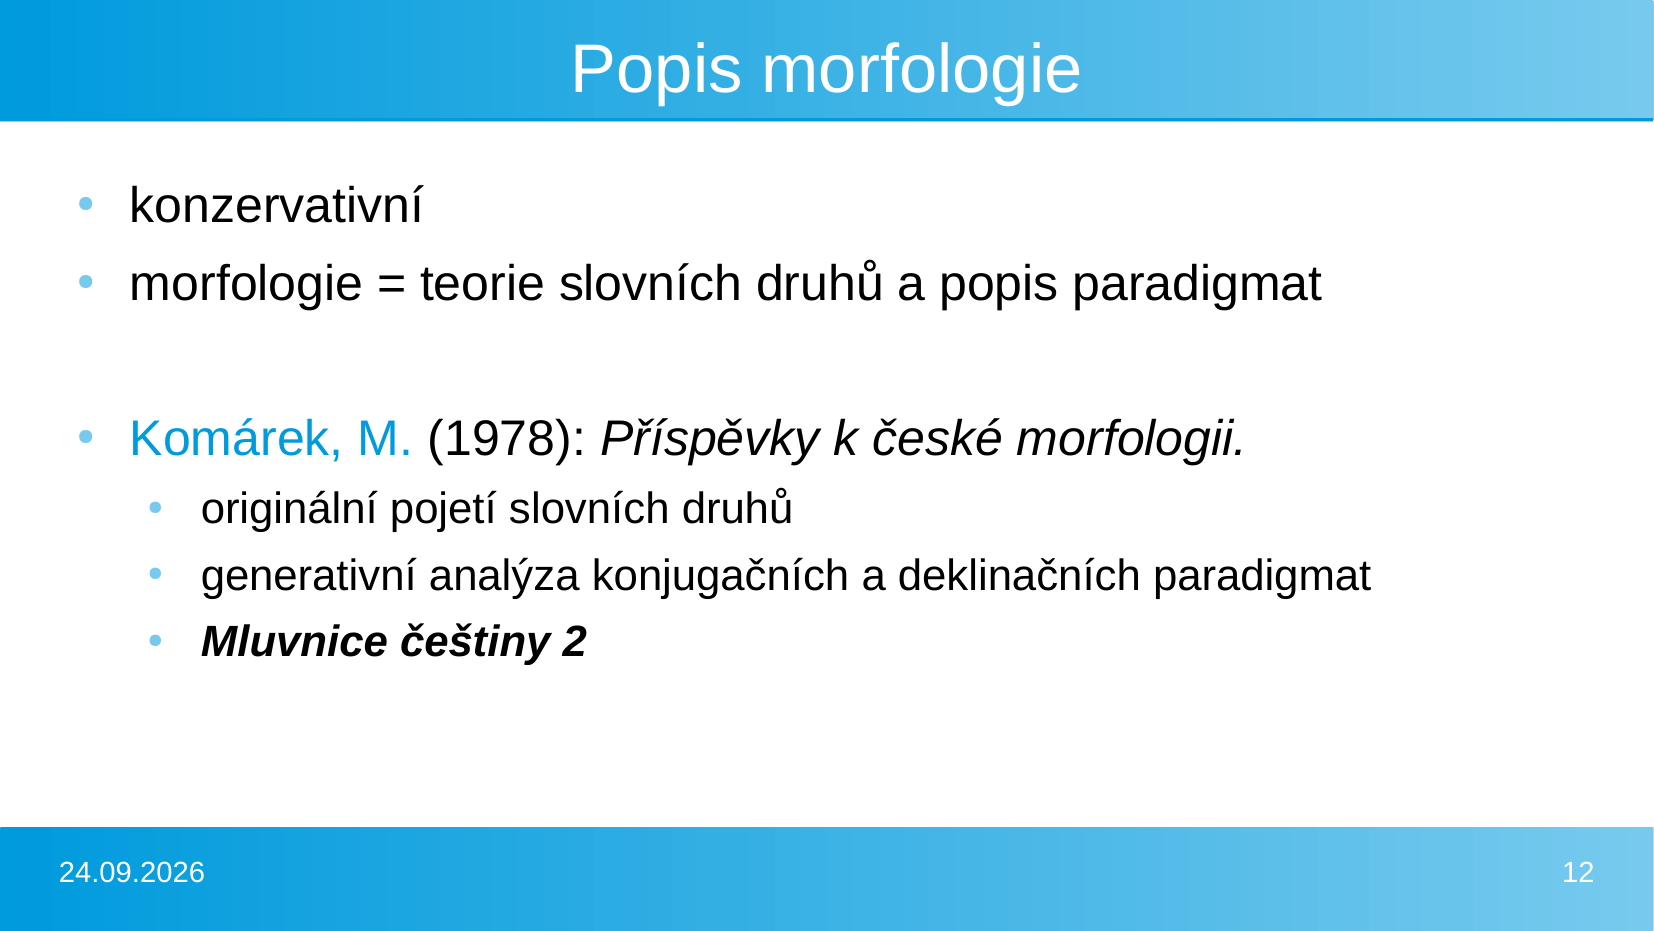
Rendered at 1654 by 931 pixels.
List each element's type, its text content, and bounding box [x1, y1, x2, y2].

title Popis morfologie [59, 29, 1595, 108]
list konzervativní morfologie = teorie slovních druhů a popis paradigmat Komárek, M. (1978): Příspěvky k české morfologii. originální pojetí slovních druhů generativní analýza konjugačních a deklinačních paradigmat Mluvnice češtiny 2 [59, 177, 1595, 768]
